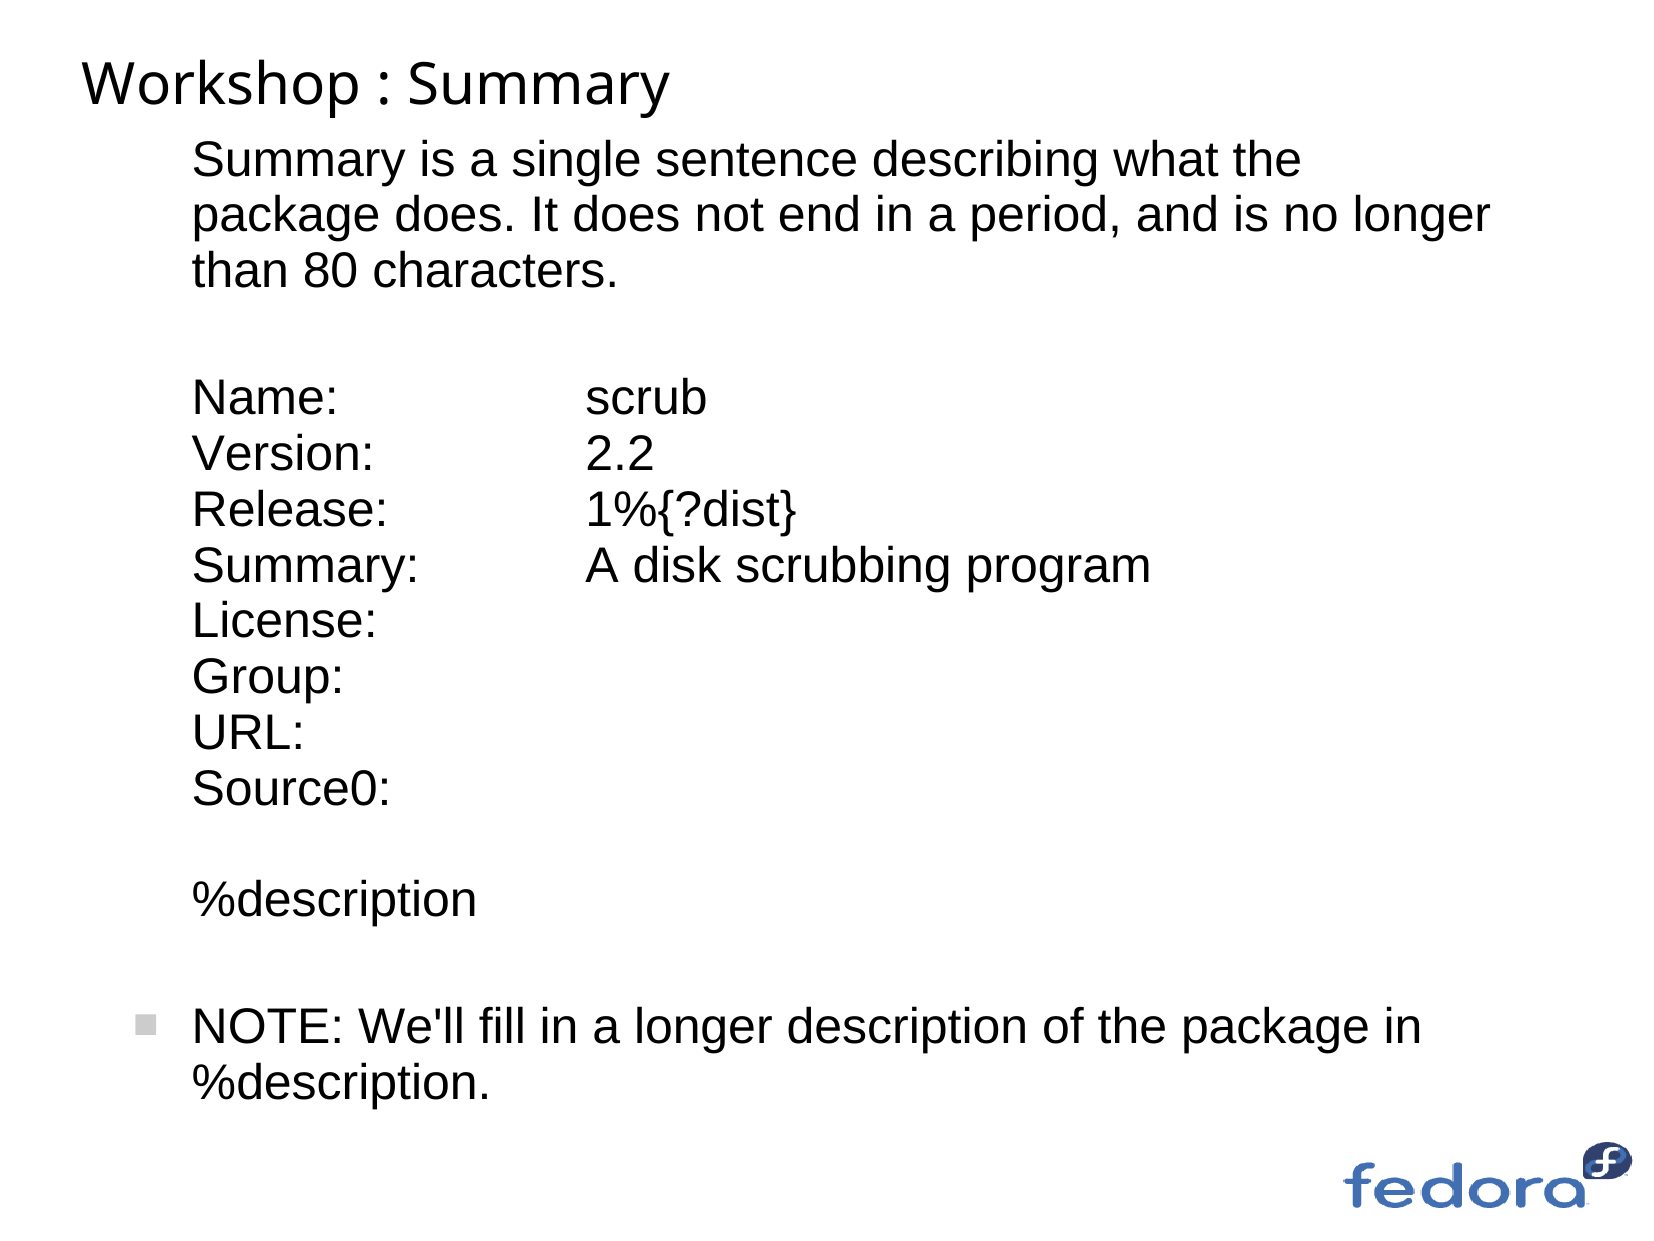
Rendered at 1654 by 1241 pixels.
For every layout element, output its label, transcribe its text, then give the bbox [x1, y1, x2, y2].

picture [1332, 1124, 1651, 1227]
title Workshop : Summary [81, 23, 1513, 141]
list Summary is a single sentence describing what the package does. It does not end in a period, and is no longer than 80 characters. Name: scrub Version: 2.2 Release: 1%{?dist} Summary: A disk scrubbing program License: Group: URL: Source0: %description NOTE: We'll fill in a longer description of the package in %description. [79, 130, 1503, 1111]
